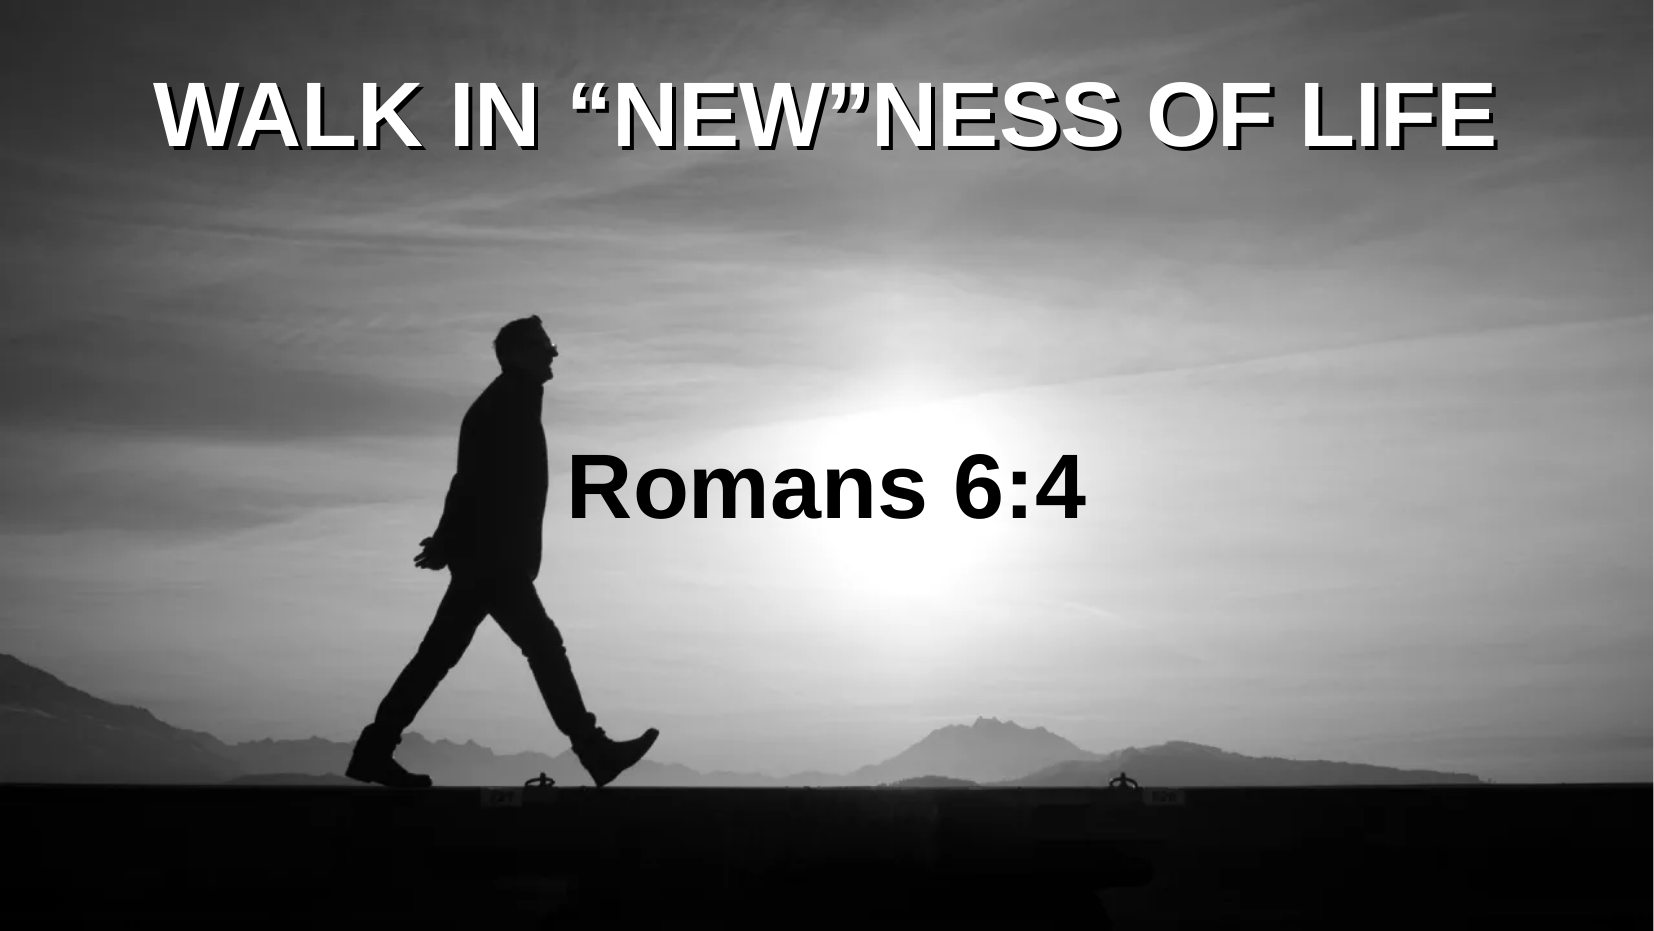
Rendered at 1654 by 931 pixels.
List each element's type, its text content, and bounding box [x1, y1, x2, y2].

picture [0, 0, 1654, 931]
subtitle Romans 6:4 [82, 217, 1571, 758]
title WALK IN “NEW”NESS OF LIFE [82, 37, 1571, 193]
